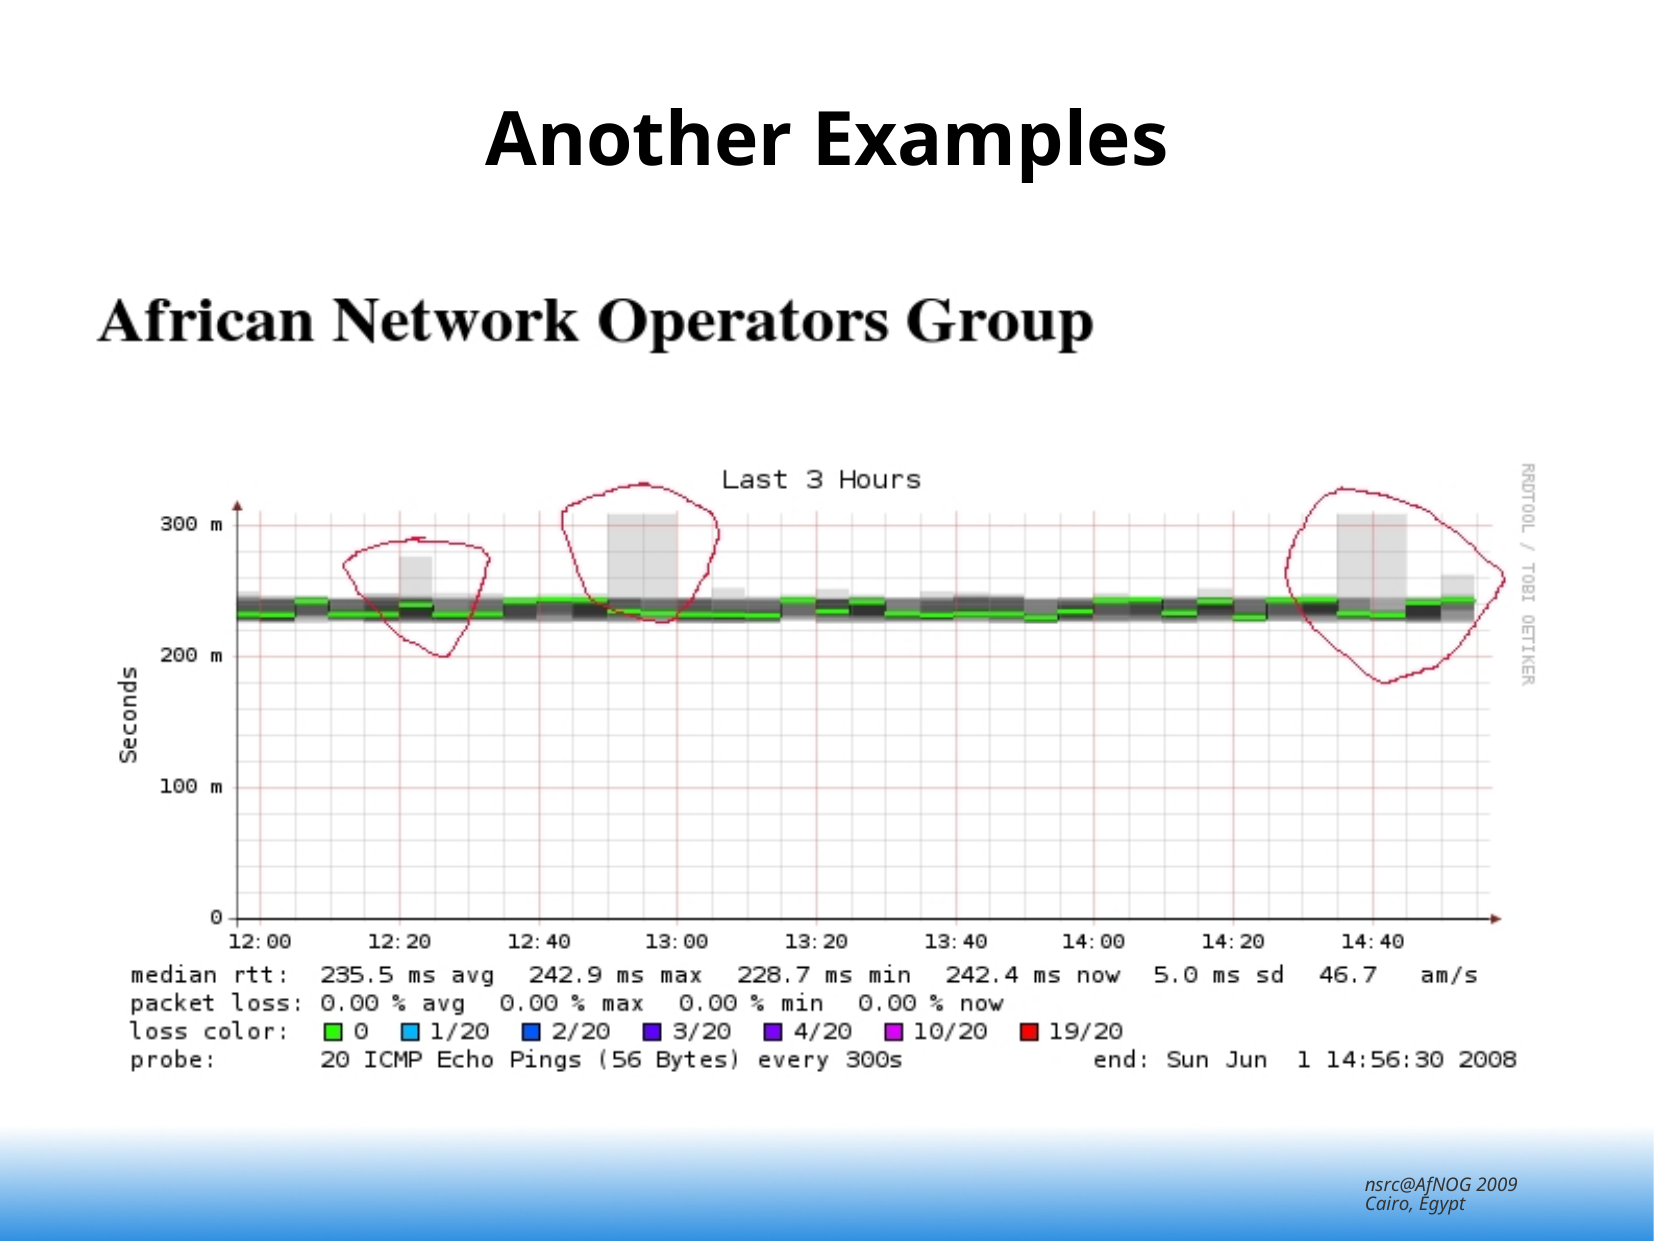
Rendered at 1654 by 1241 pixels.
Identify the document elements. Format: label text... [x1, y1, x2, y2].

title Another Examples [121, 79, 1534, 194]
picture [0, 1124, 1654, 1241]
picture [93, 287, 1579, 1088]
